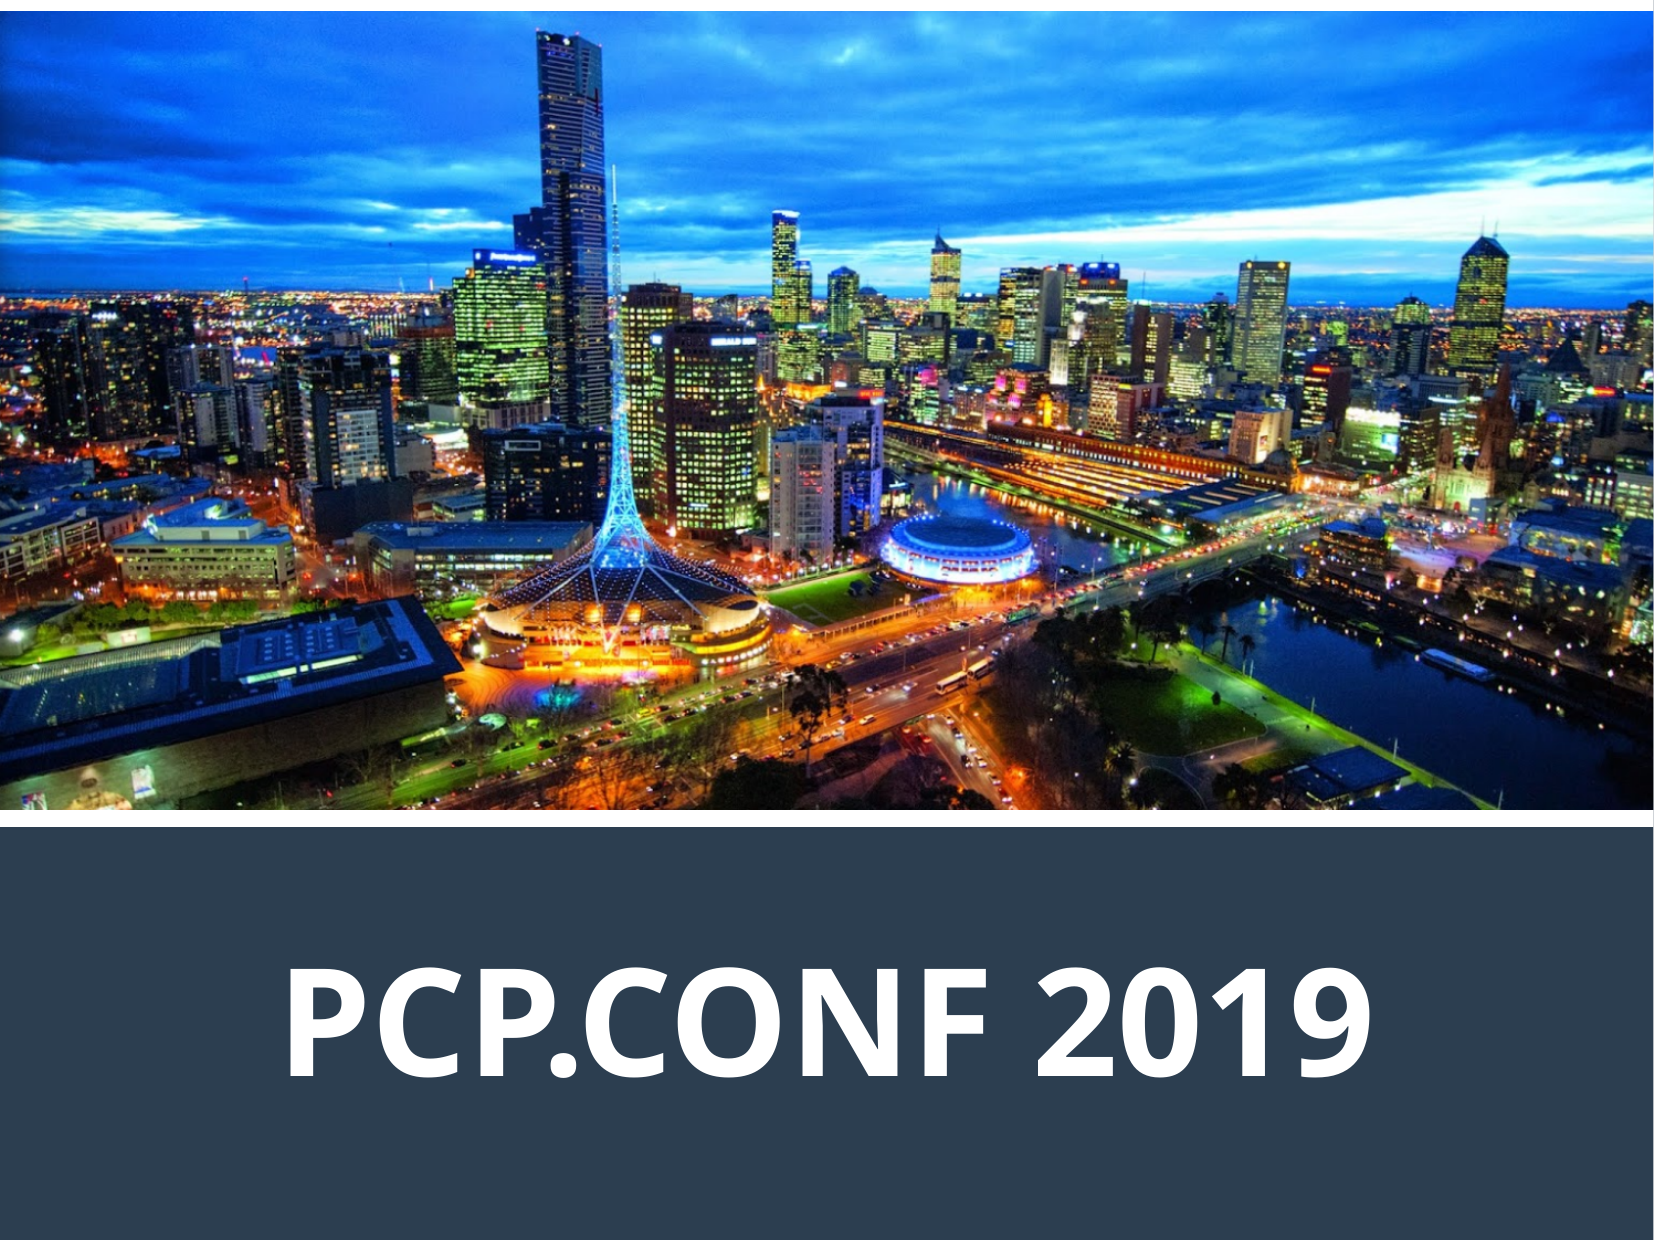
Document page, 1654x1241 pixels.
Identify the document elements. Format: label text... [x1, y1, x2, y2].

picture [0, 11, 1654, 811]
subtitle PCP.CONF 2019 [59, 856, 1595, 1182]
